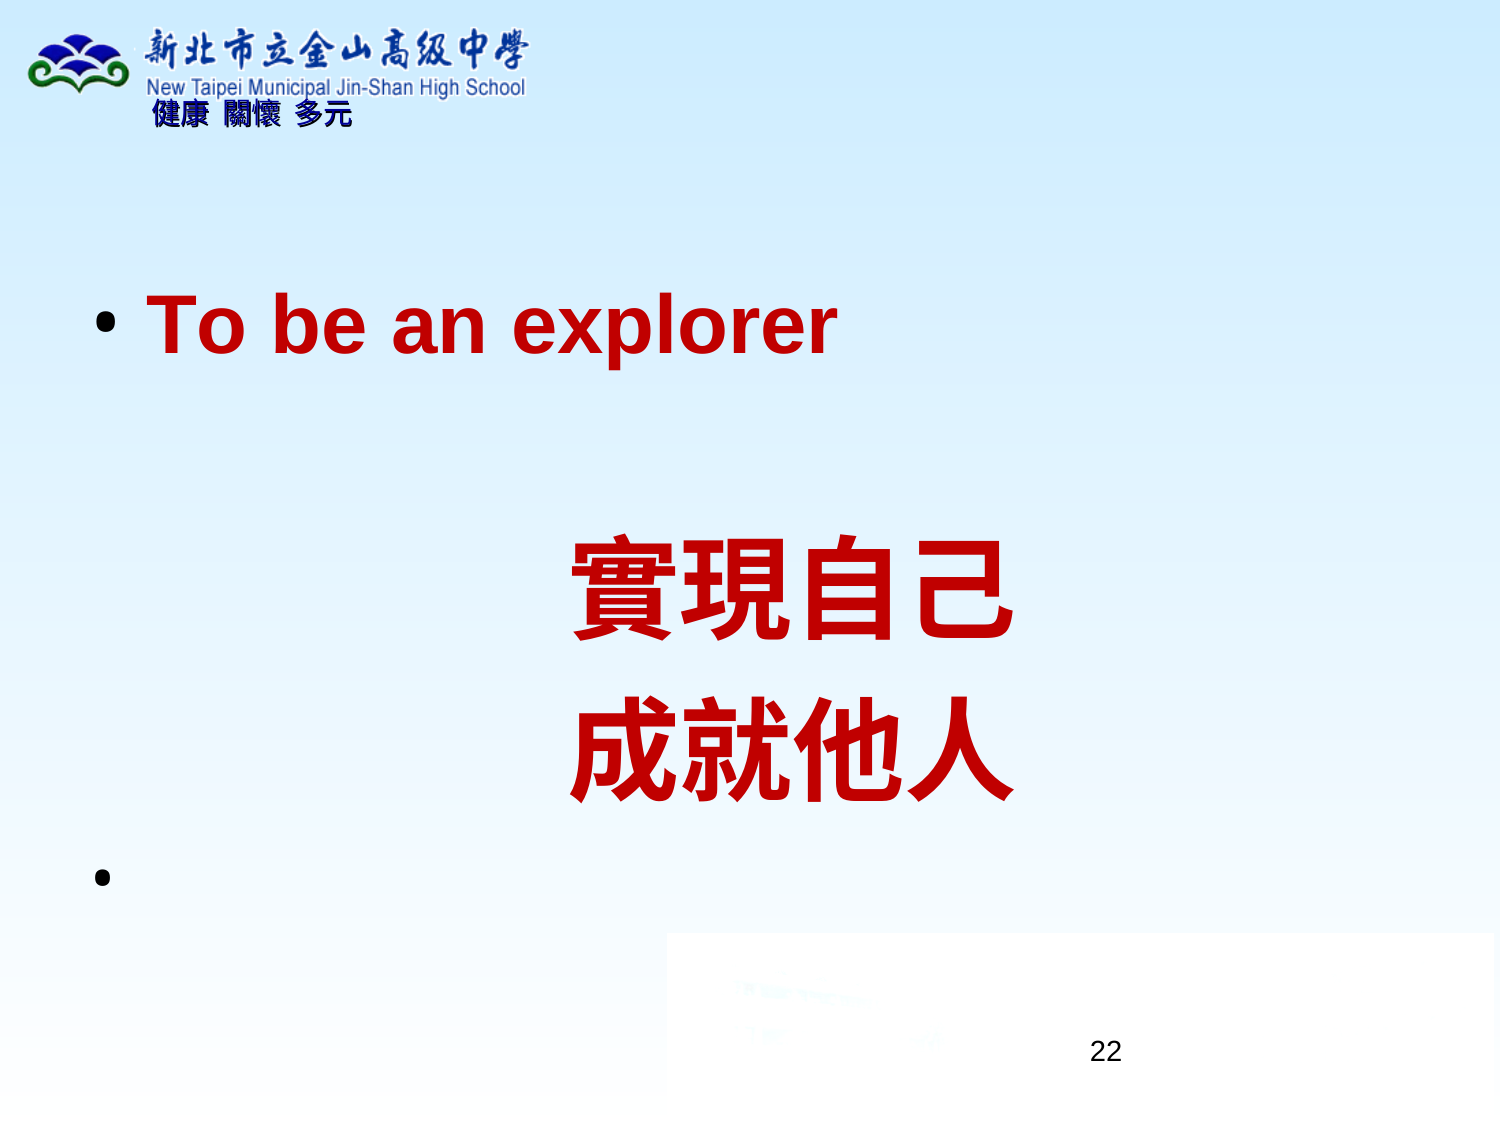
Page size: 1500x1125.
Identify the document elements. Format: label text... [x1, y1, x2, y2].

list To be an explorer 實現自己 成就他人 [75, 262, 1426, 1005]
text_box [1074, 1024, 1426, 1103]
